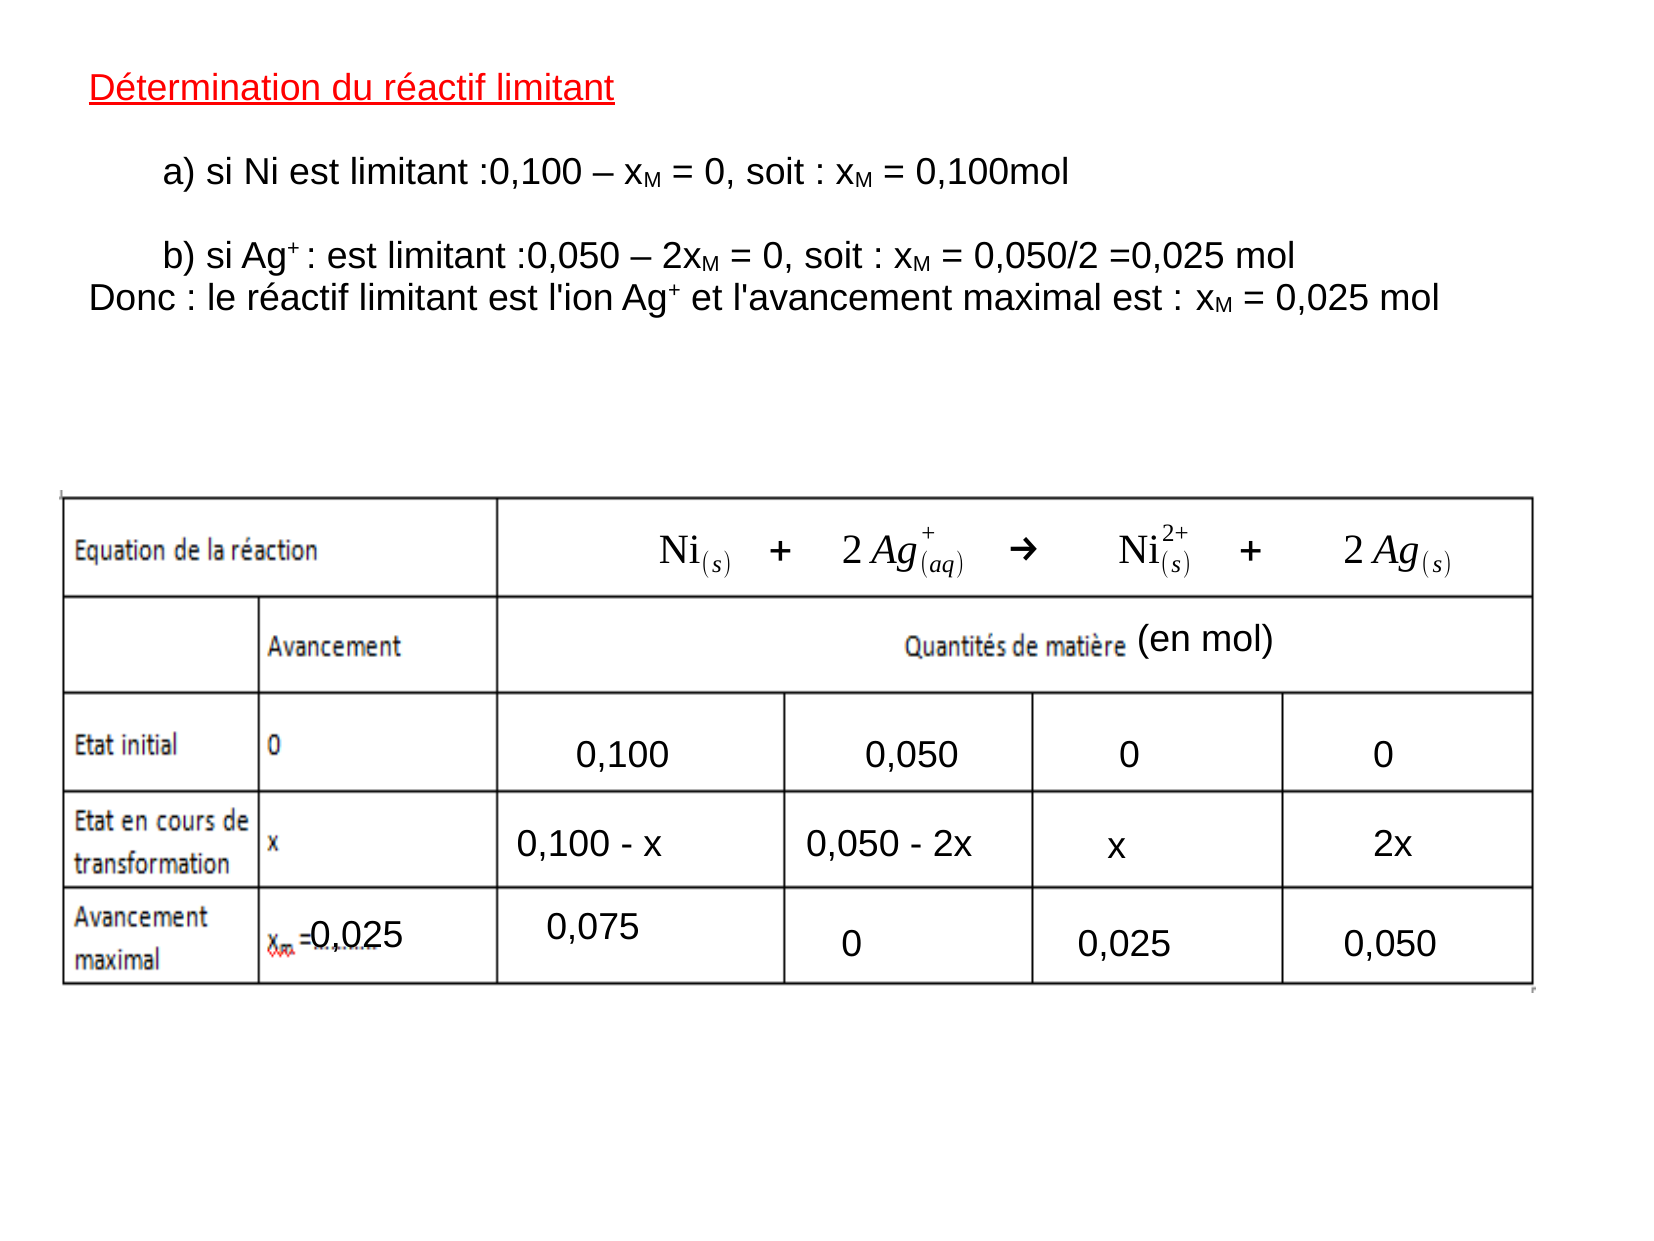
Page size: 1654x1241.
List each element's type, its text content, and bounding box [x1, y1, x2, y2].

text_box 0,050 [1328, 915, 1506, 973]
text_box x [1092, 817, 1270, 875]
text_box 0,050 - 2x [791, 815, 1034, 872]
text_box 0,025 [1062, 915, 1241, 973]
text_box Détermination du réactif limitant a) si Ni est limitant :0,100 – xM = 0, soit : xM = 0,100mol b) si Ag+ : est limitant :0,050 – 2xM = 0, soit : xM = 0,050/2 =0,025 mol Donc : le réactif limitant est l'ion Ag+ et l'avancement maximal est : xM = 0,025 mol [73, 59, 1580, 450]
text_box 0 [826, 915, 1004, 973]
text_box 0,050 [850, 726, 1028, 784]
text_box 0,100 - x [501, 814, 680, 872]
text_box 0,075 [531, 897, 709, 955]
text_box 0 [1104, 726, 1282, 784]
text_box 0,025 [295, 905, 419, 963]
chart [649, 519, 1458, 580]
picture [59, 490, 1536, 993]
text_box 0 [1358, 726, 1536, 784]
text_box 0,100 [561, 726, 739, 784]
text_box (en mol) [1122, 610, 1300, 668]
text_box 2x [1358, 814, 1536, 872]
